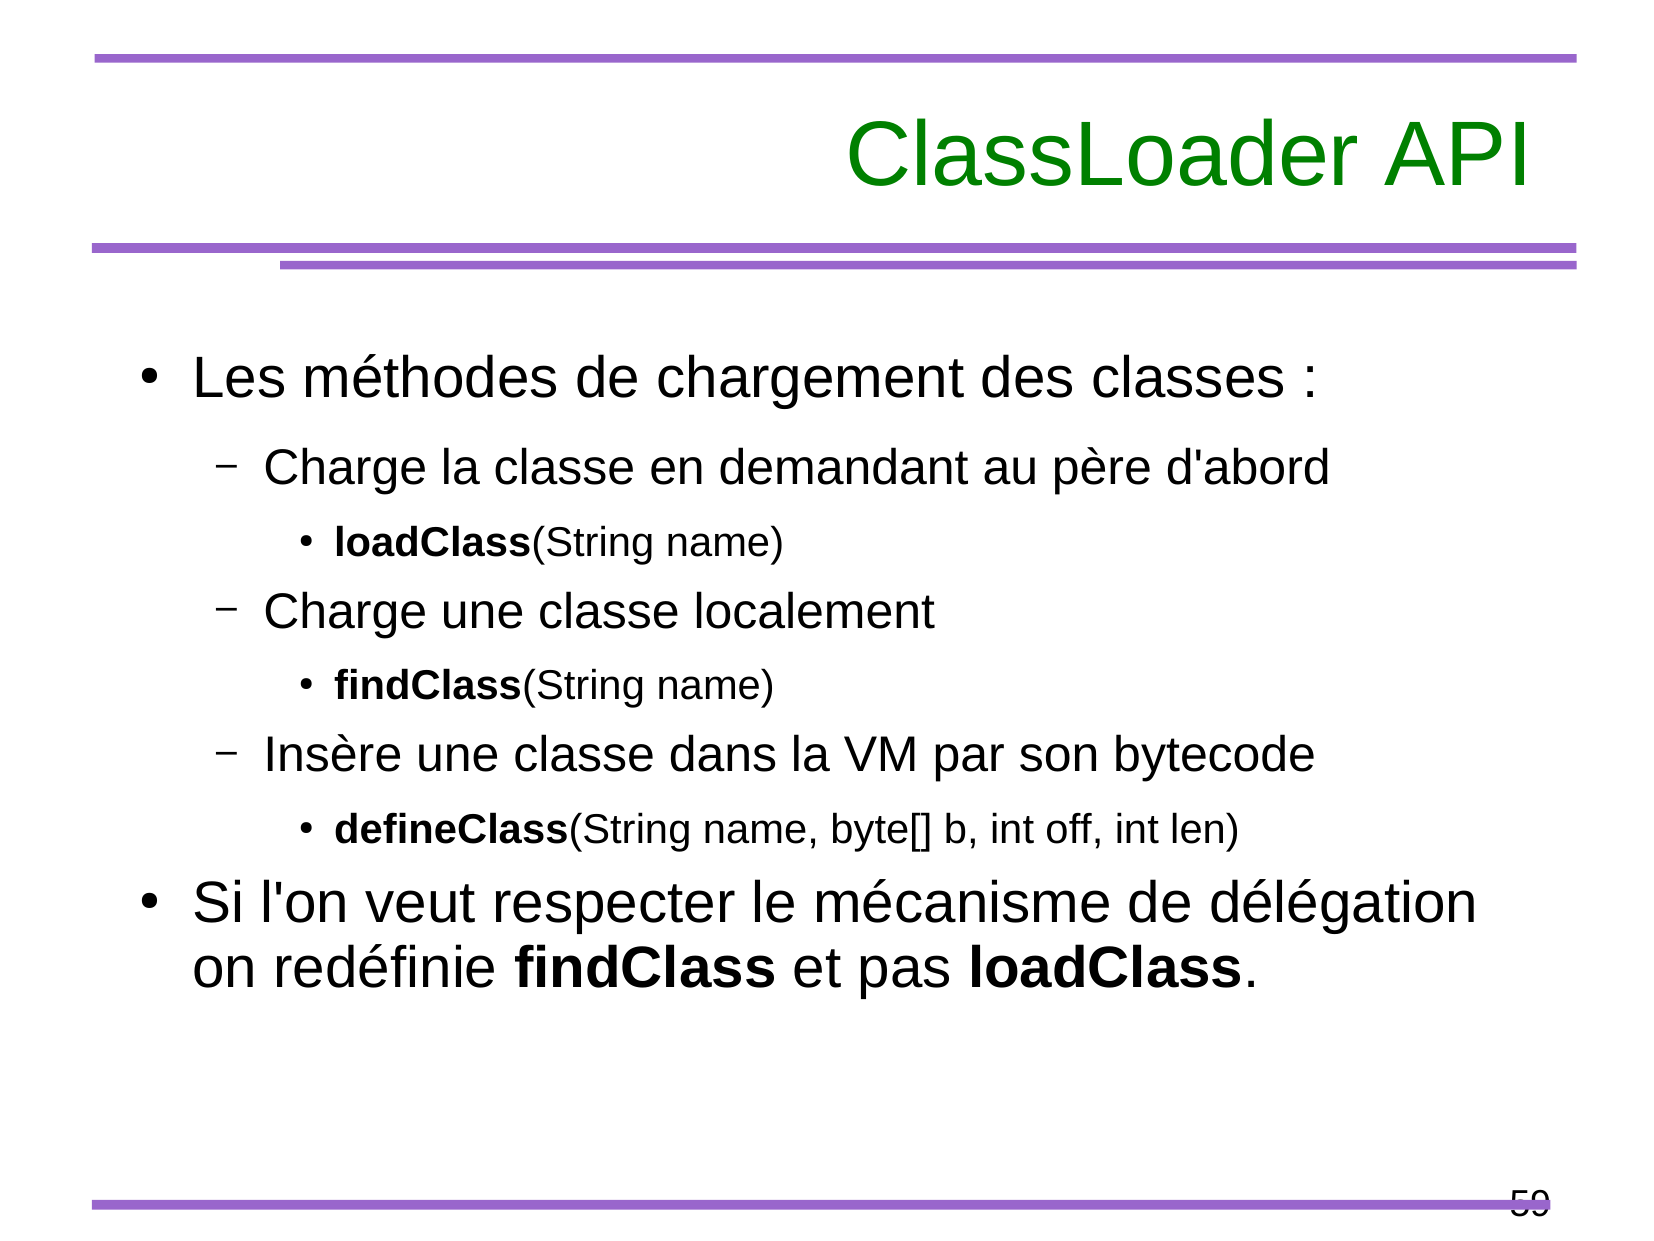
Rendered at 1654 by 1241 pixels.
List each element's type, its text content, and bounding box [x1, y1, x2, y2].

list Les méthodes de chargement des classes : Charge la classe en demandant au père d'abord loadClass(String name) Charge une classe localement findClass(String name) Insère une classe dans la VM par son bytecode defineClass(String name, byte[] b, int off, int len) Si l'on veut respecter le mécanisme de délégation on redéfinie findClass et pas loadClass. [121, 344, 1534, 1127]
title ClassLoader API [121, 49, 1534, 257]
